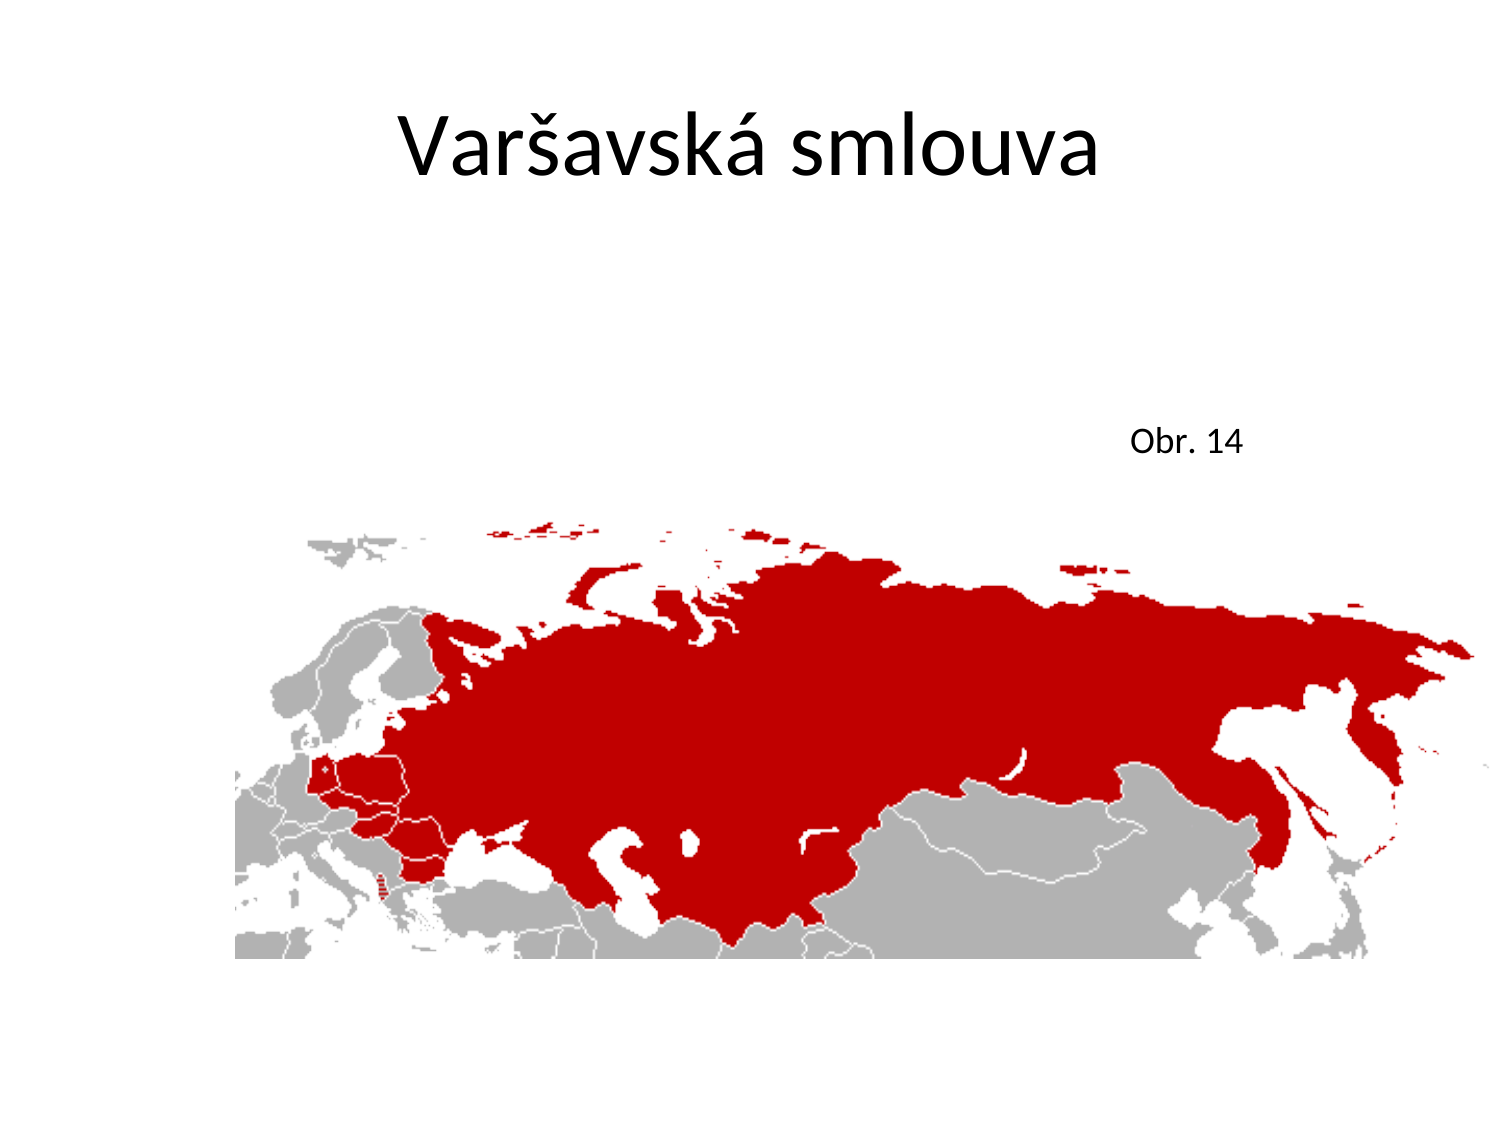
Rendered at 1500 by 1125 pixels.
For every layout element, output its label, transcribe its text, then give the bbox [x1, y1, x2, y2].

text_box Obr. 14 [1115, 408, 1259, 470]
text_box [235, 491, 1500, 959]
title Varšavská smlouva [75, 45, 1426, 233]
